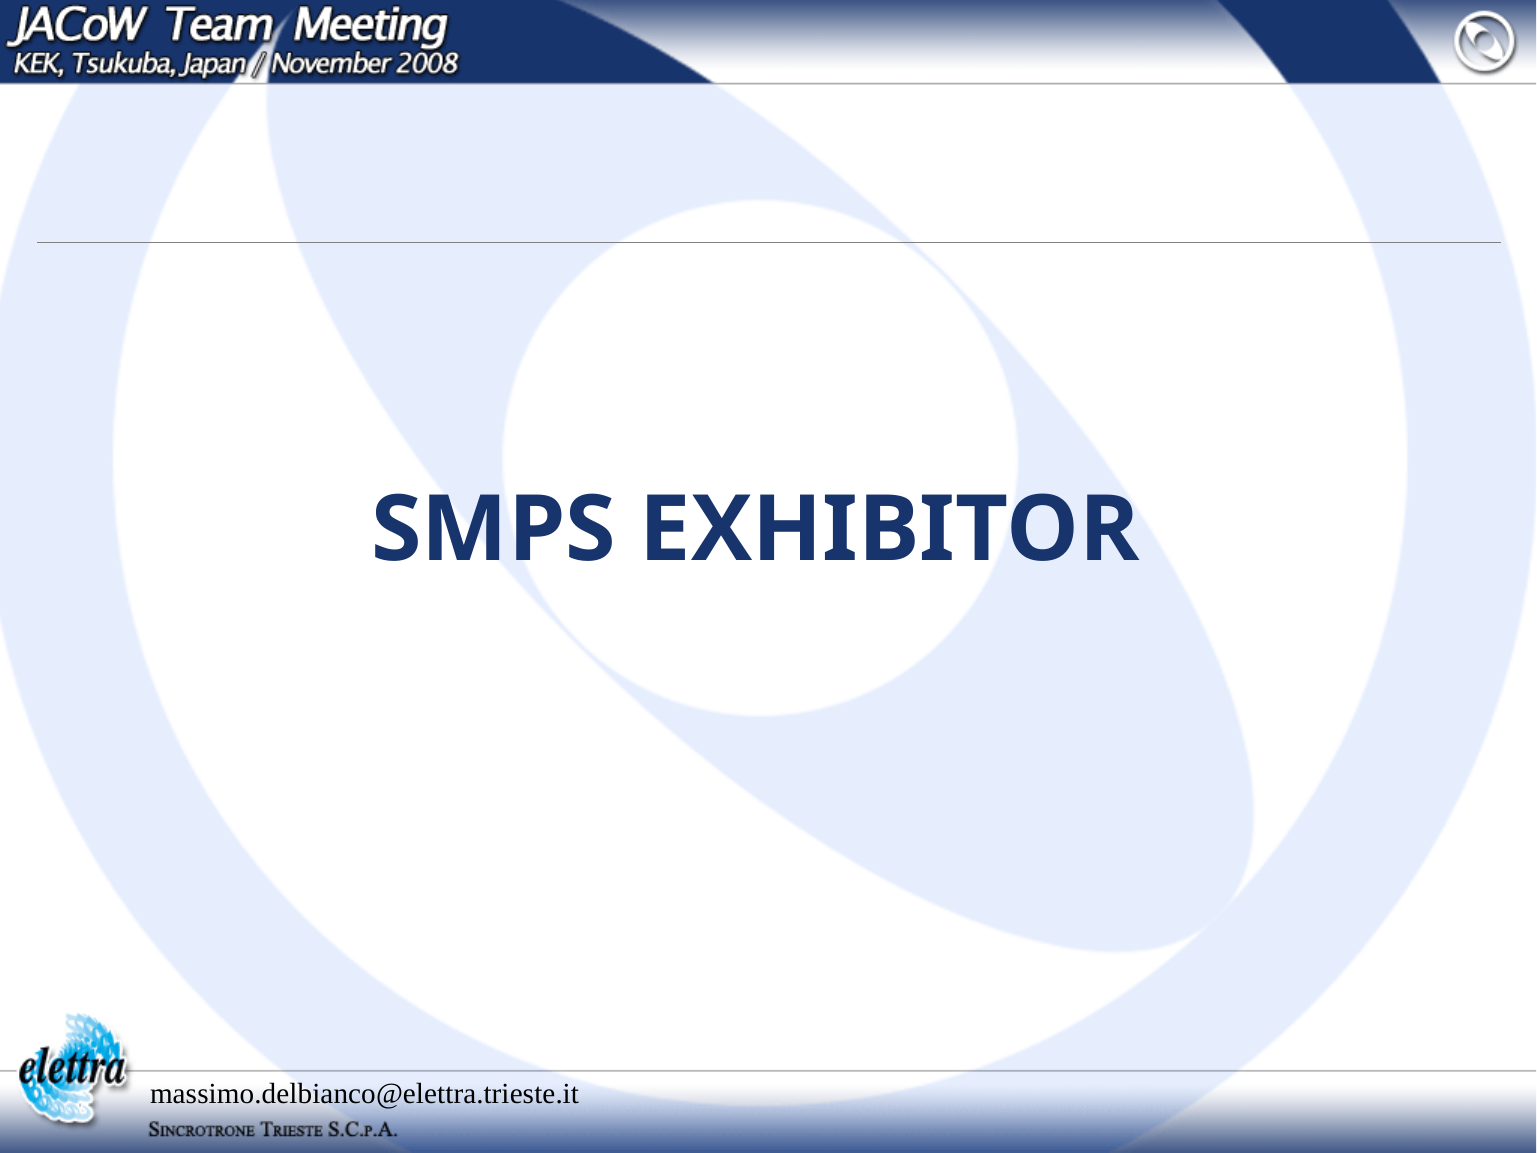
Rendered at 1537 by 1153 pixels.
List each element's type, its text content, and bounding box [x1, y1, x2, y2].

picture [0, 0, 1537, 1153]
title SMPS EXHIBITOR [76, 469, 1460, 581]
